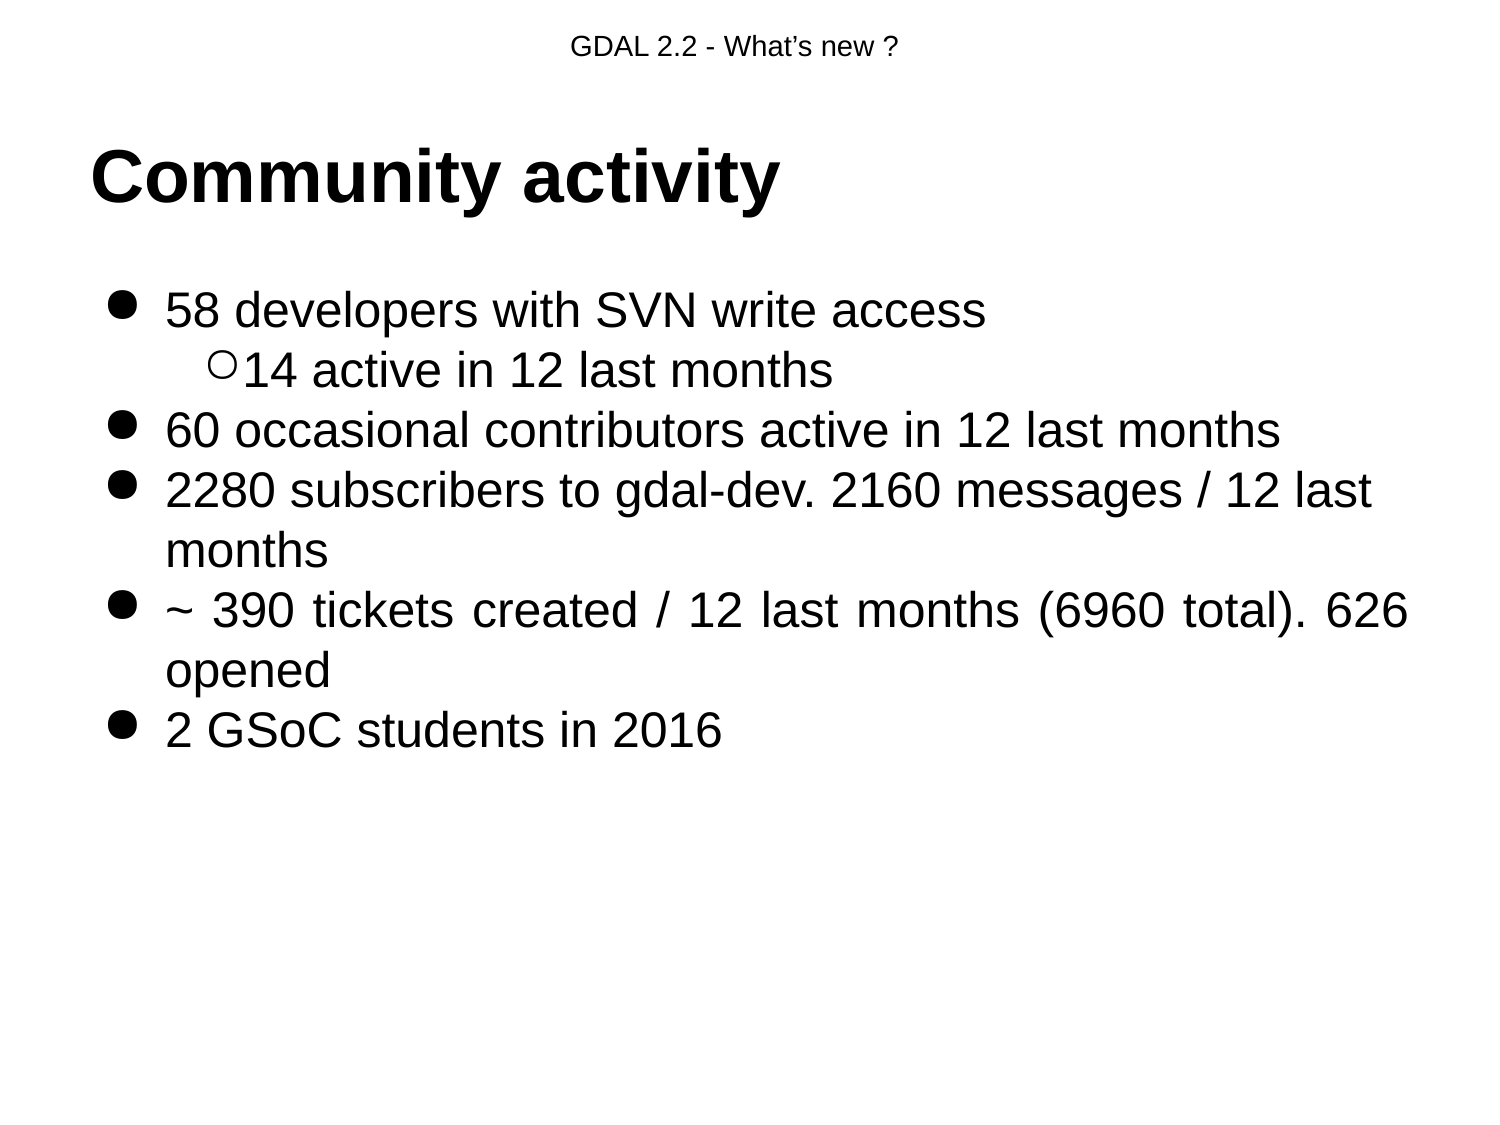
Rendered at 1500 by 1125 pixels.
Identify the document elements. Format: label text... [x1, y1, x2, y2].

list 58 developers with SVN write access 14 active in 12 last months 60 occasional contributors active in 12 last months 2280 subscribers to gdal-dev. 2160 messages / 12 last months ~ 390 tickets created / 12 last months (6960 total). 626 opened 2 GSoC students in 2016 [75, 262, 1425, 1078]
title Community activity [75, 45, 1425, 233]
